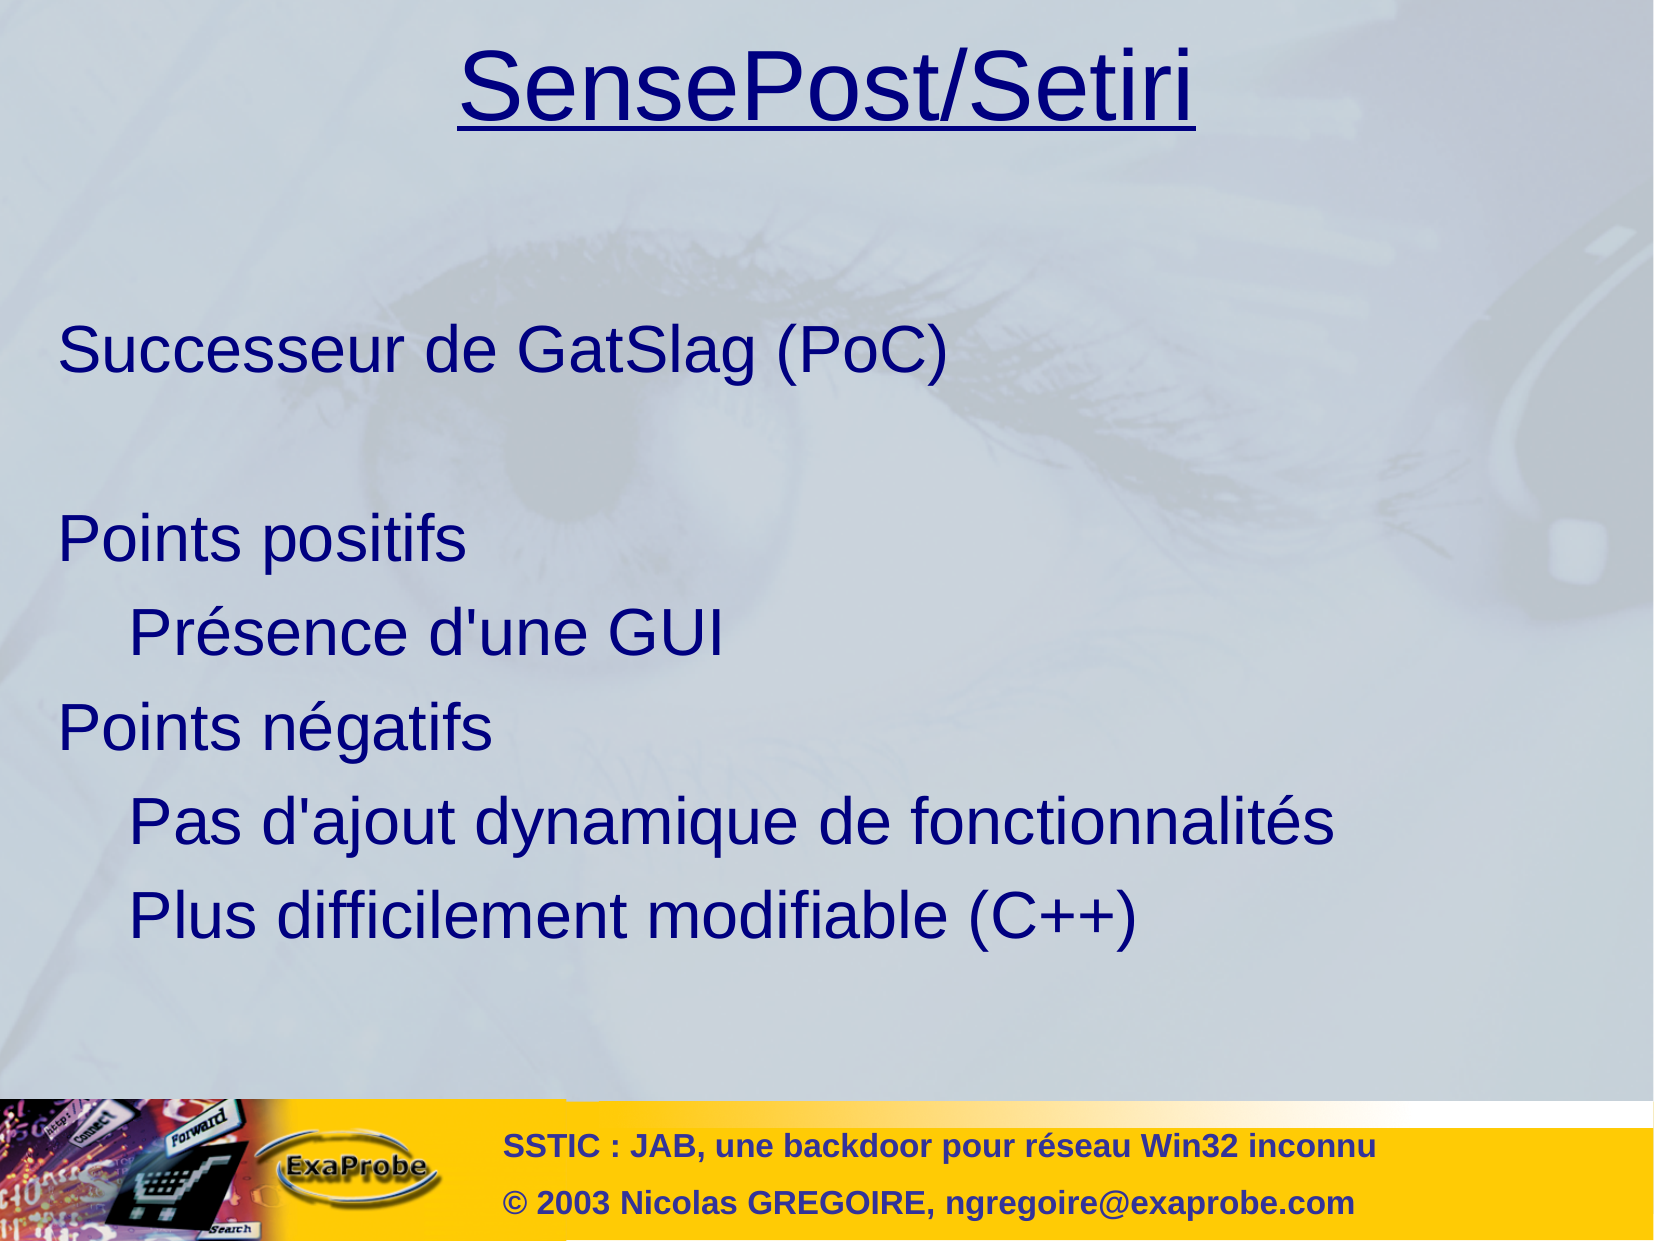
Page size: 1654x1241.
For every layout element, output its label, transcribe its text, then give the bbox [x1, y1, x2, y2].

title SensePost/Setiri [0, 0, 1654, 167]
subtitle Successeur de GatSlag (PoC) Points positifs Présence d'une GUI Points négatifs Pas d'ajout dynamique de fonctionnalités Plus difficilement modifiable (C++) [39, 222, 1623, 1041]
